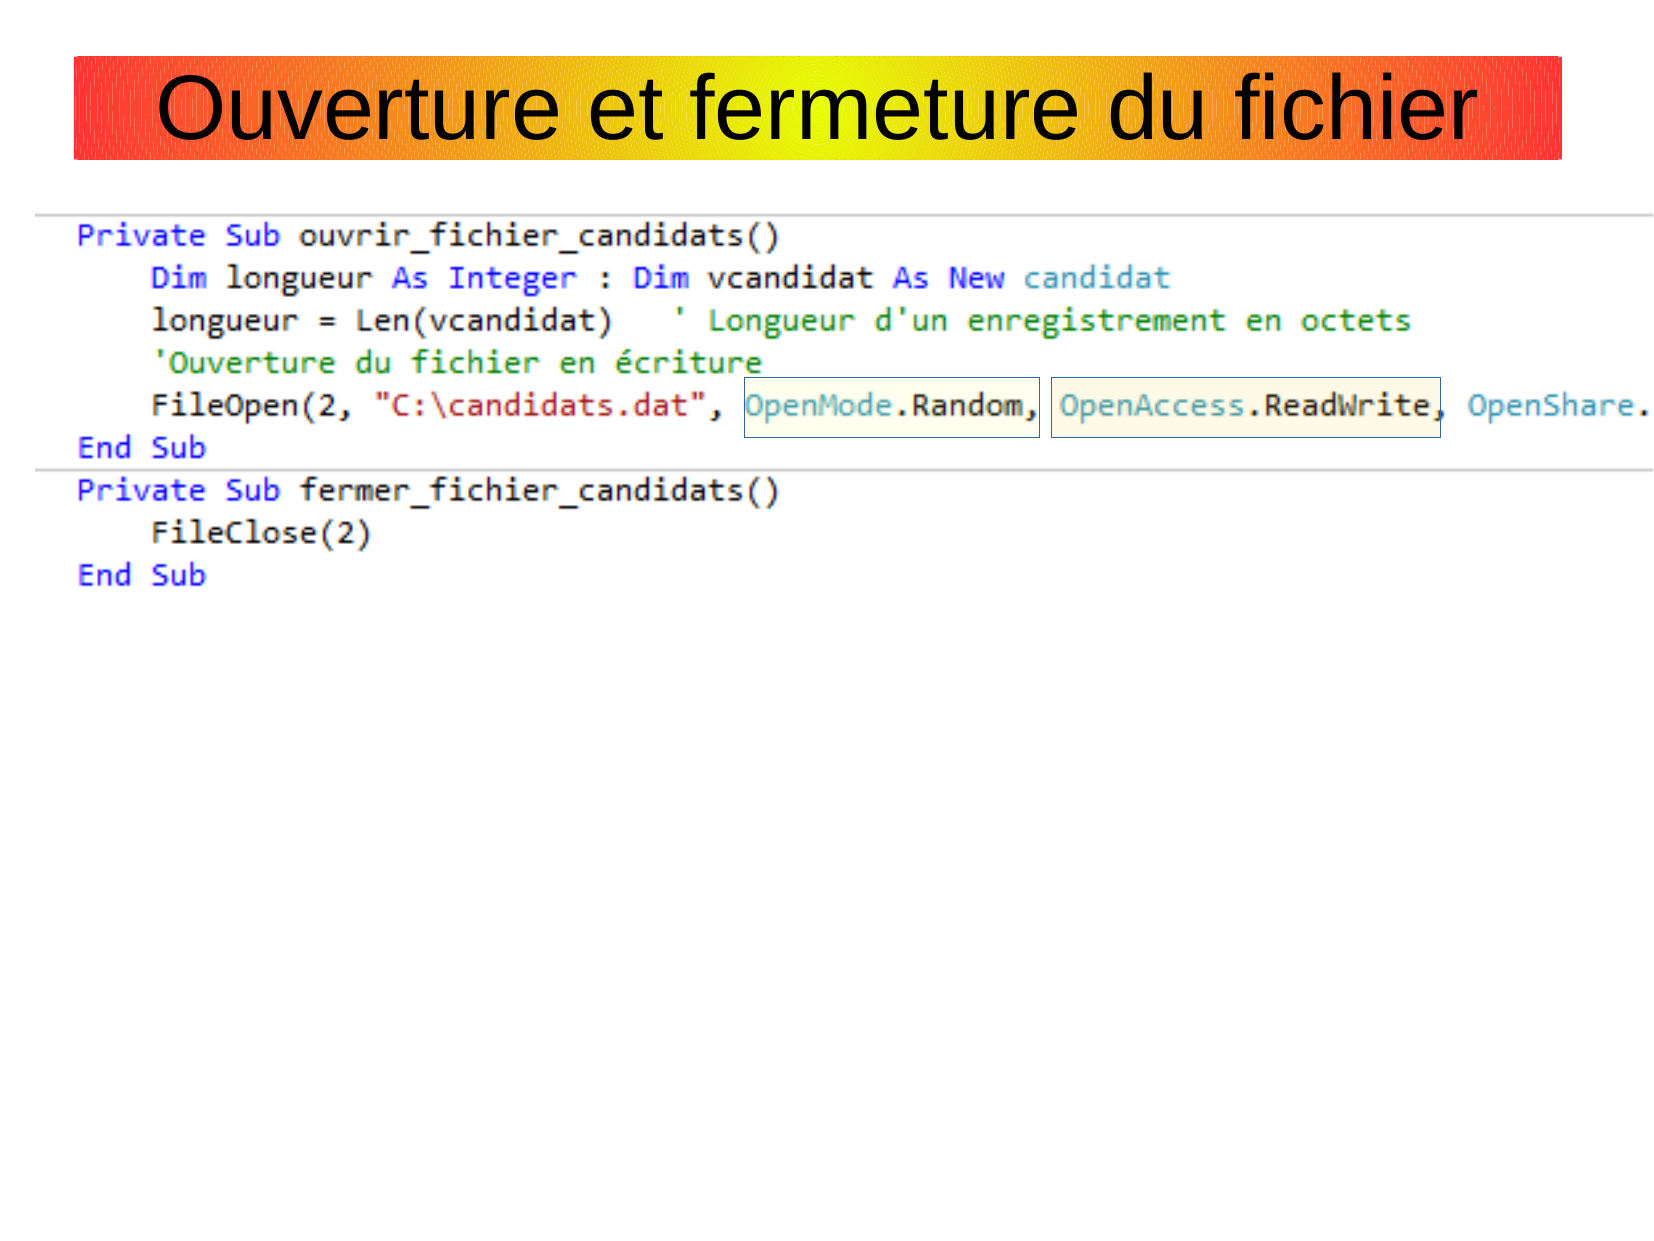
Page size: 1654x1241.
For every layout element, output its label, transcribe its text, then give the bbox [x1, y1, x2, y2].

text_box [744, 377, 1040, 438]
text_box [1051, 377, 1441, 438]
title Ouverture et fermeture du fichier [73, 56, 1562, 160]
picture [35, 212, 1654, 597]
